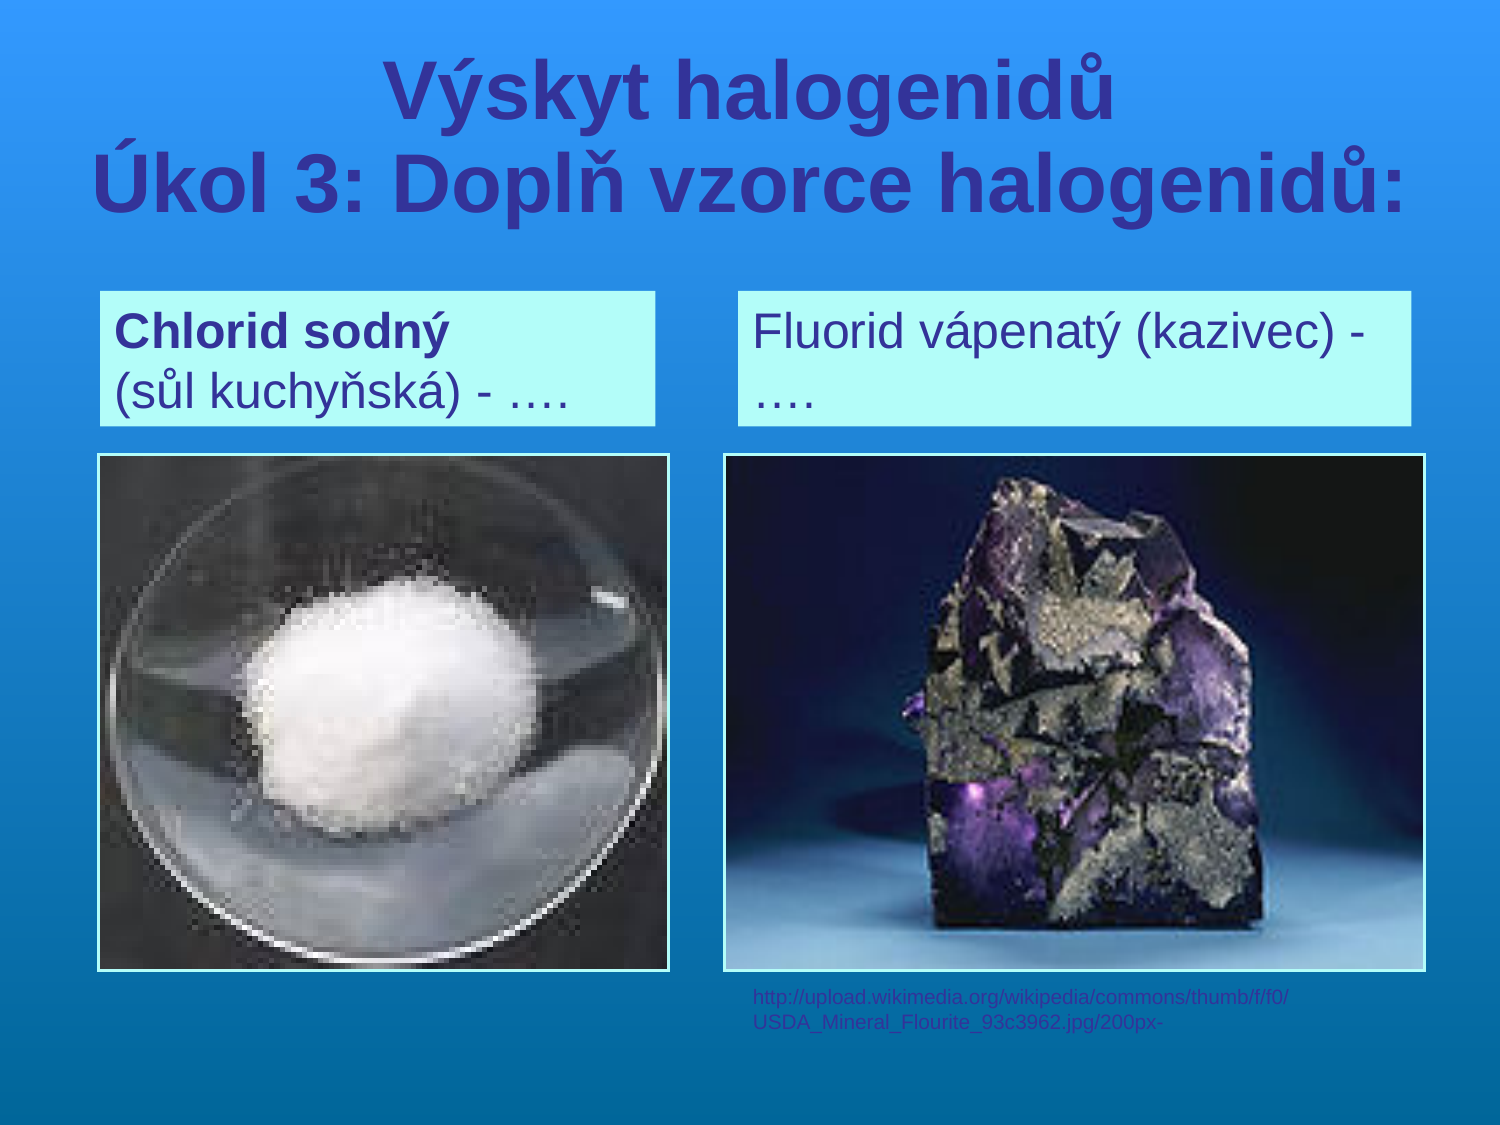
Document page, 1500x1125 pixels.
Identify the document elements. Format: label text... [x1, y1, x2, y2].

text_box http://upload.wikimedia.org/wikipedia/commons/thumb/f/f0/USDA_Mineral_Flourite_93c3962.jpg/200px- [738, 976, 1424, 1042]
text_box Fluorid vápenatý (kazivec) -…. [738, 290, 1412, 427]
text_box Chlorid sodný (sůl kuchyňská) - …. [100, 290, 656, 427]
text_box [100, 456, 668, 969]
title Výskyt halogenidů Úkol 3: Doplň vzorce halogenidů: [75, 37, 1426, 239]
text_box [726, 456, 1424, 970]
